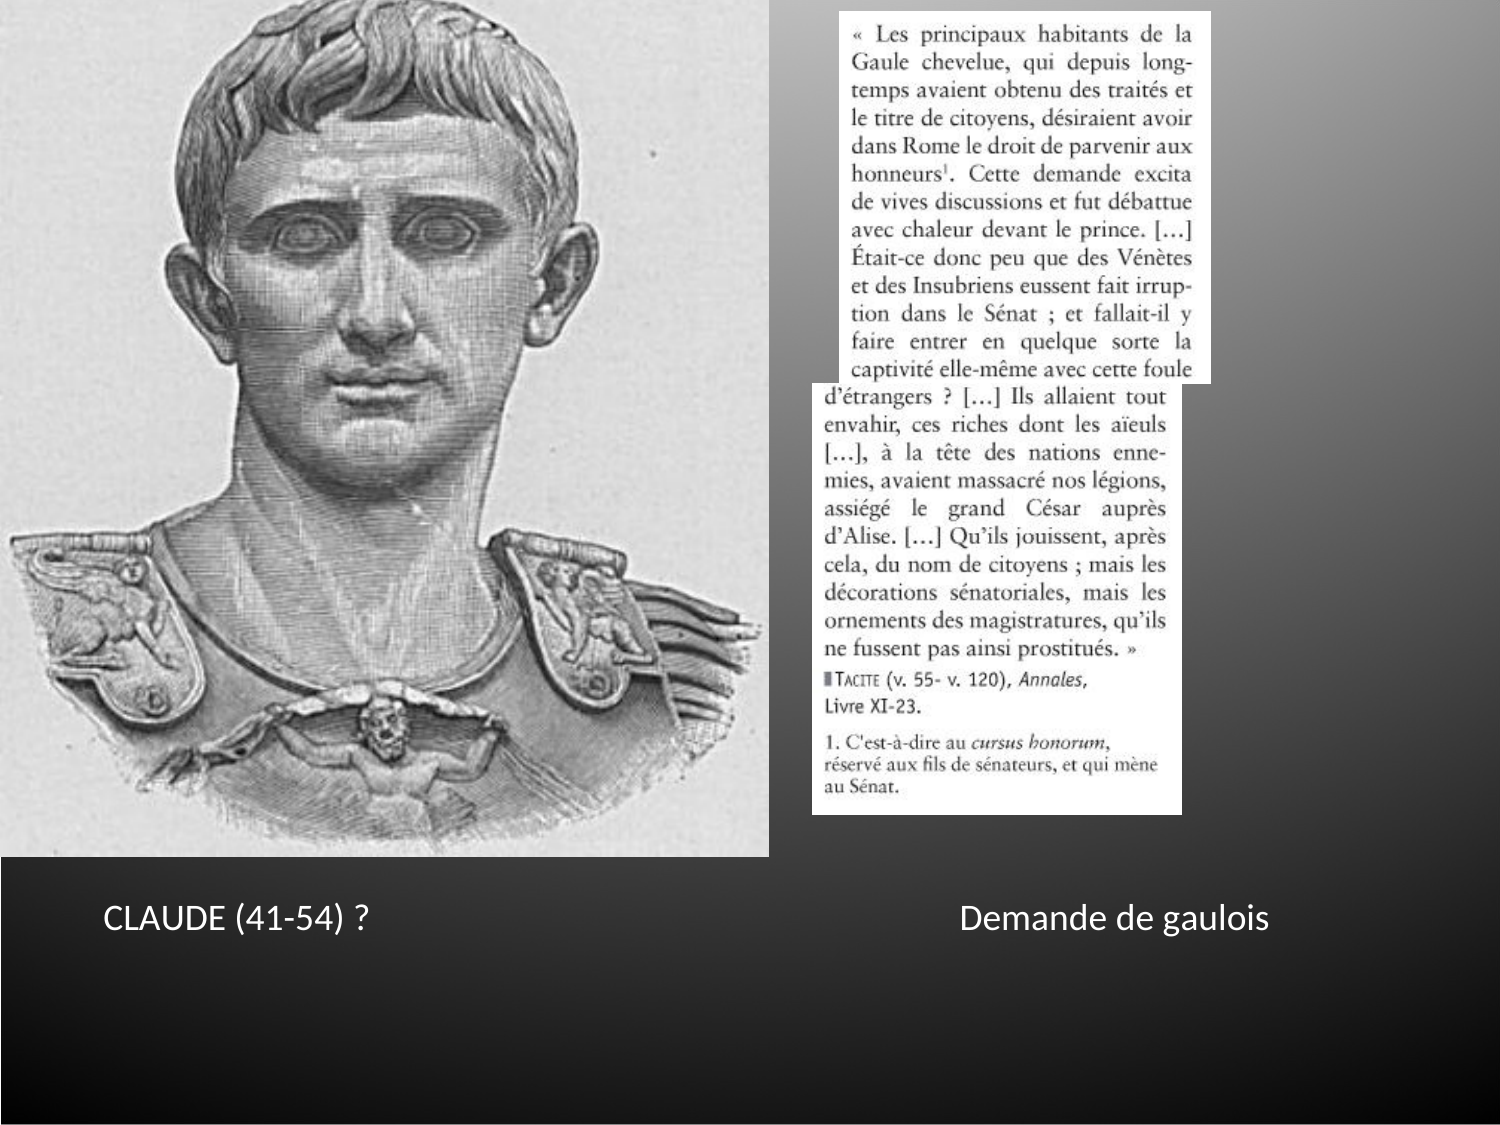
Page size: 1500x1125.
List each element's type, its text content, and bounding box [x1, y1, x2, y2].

picture [0, 0, 1500, 1125]
text_box CLAUDE (41-54) ? [88, 885, 886, 946]
text_box Demande de gaulois [944, 885, 1500, 946]
